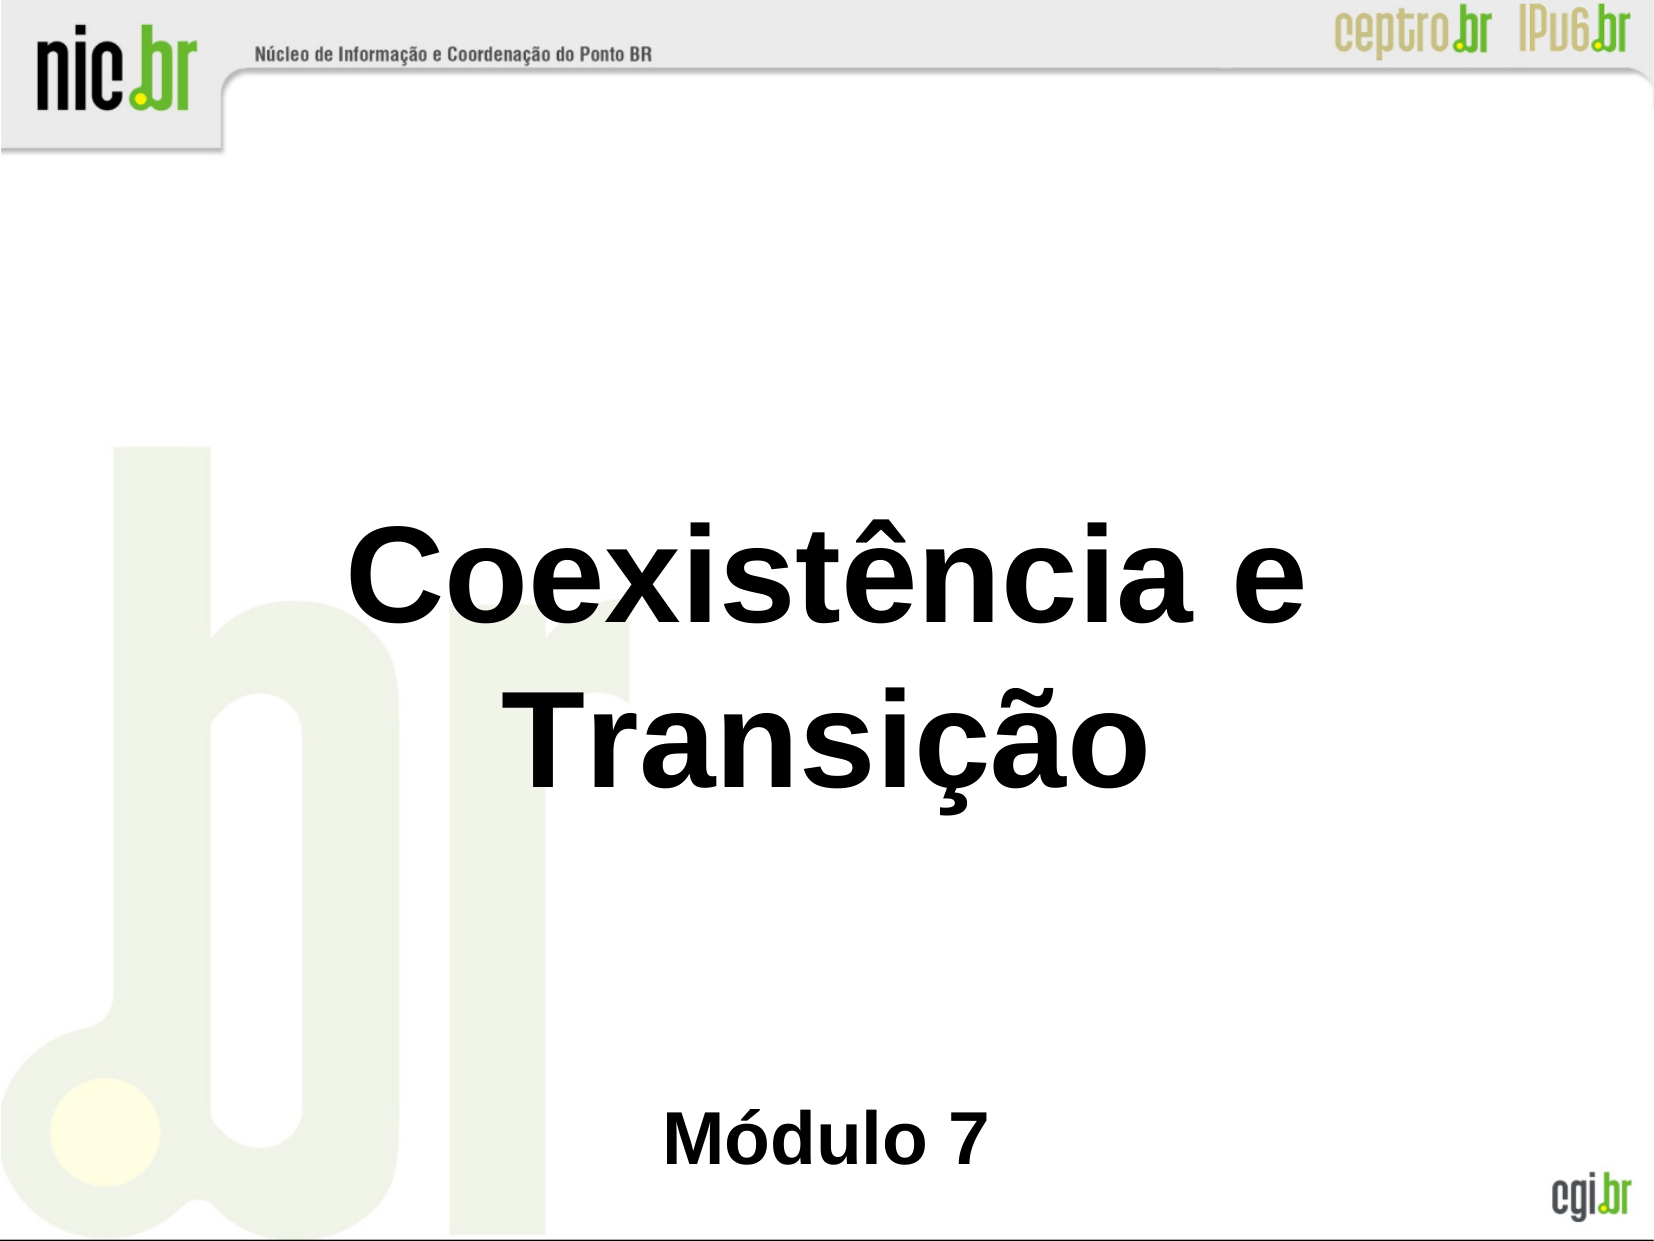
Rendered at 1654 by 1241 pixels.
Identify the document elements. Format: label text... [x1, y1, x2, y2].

text_box Módulo 7 [73, 1082, 1580, 1181]
text_box Coexistência e Transição [118, 206, 1536, 1082]
picture [0, 0, 1654, 1241]
